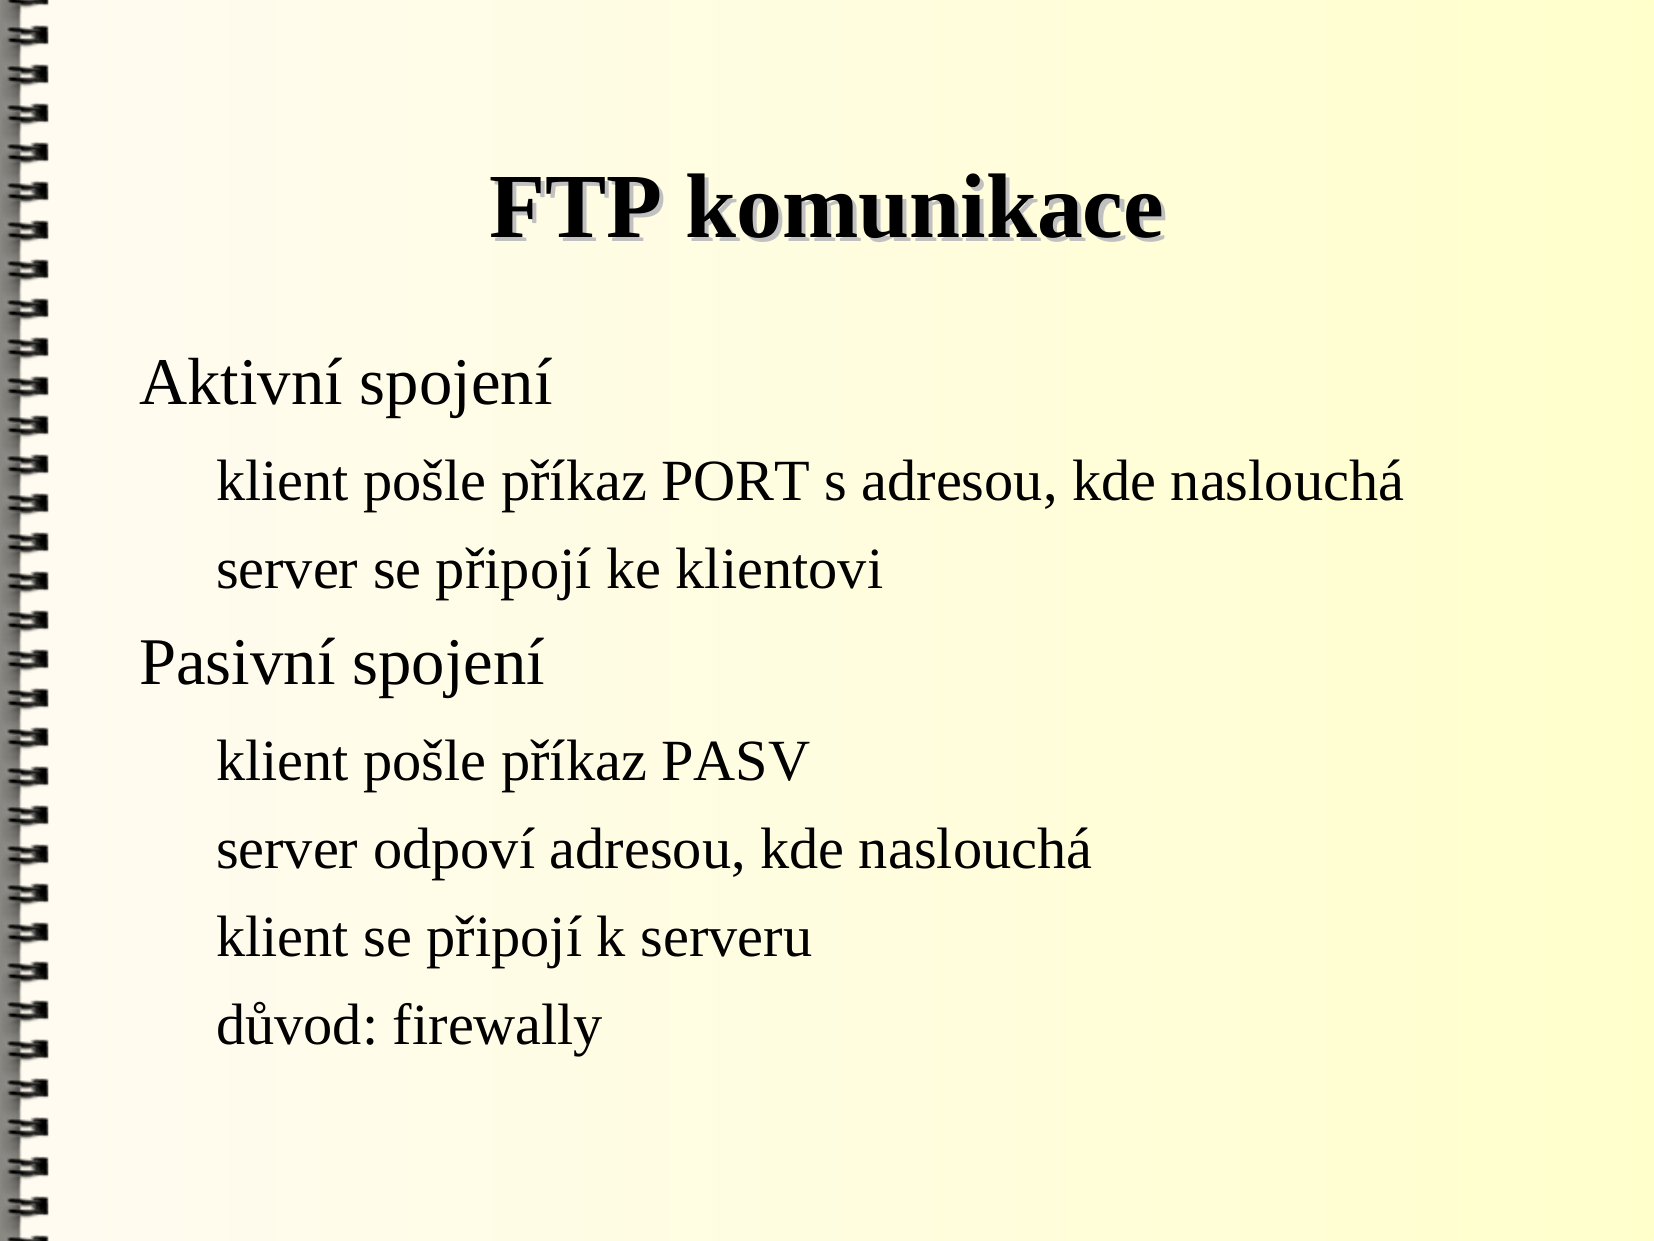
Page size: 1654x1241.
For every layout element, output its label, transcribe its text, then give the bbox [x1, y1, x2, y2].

picture [0, 0, 1654, 1241]
title FTP komunikace [121, 102, 1534, 311]
list Aktivní spojení klient pošle příkaz PORT s adresou, kde naslouchá server se připojí ke klientovi Pasivní spojení klient pošle příkaz PASV server odpoví adresou, kde naslouchá klient se připojí k serveru důvod: firewally [121, 344, 1534, 1127]
